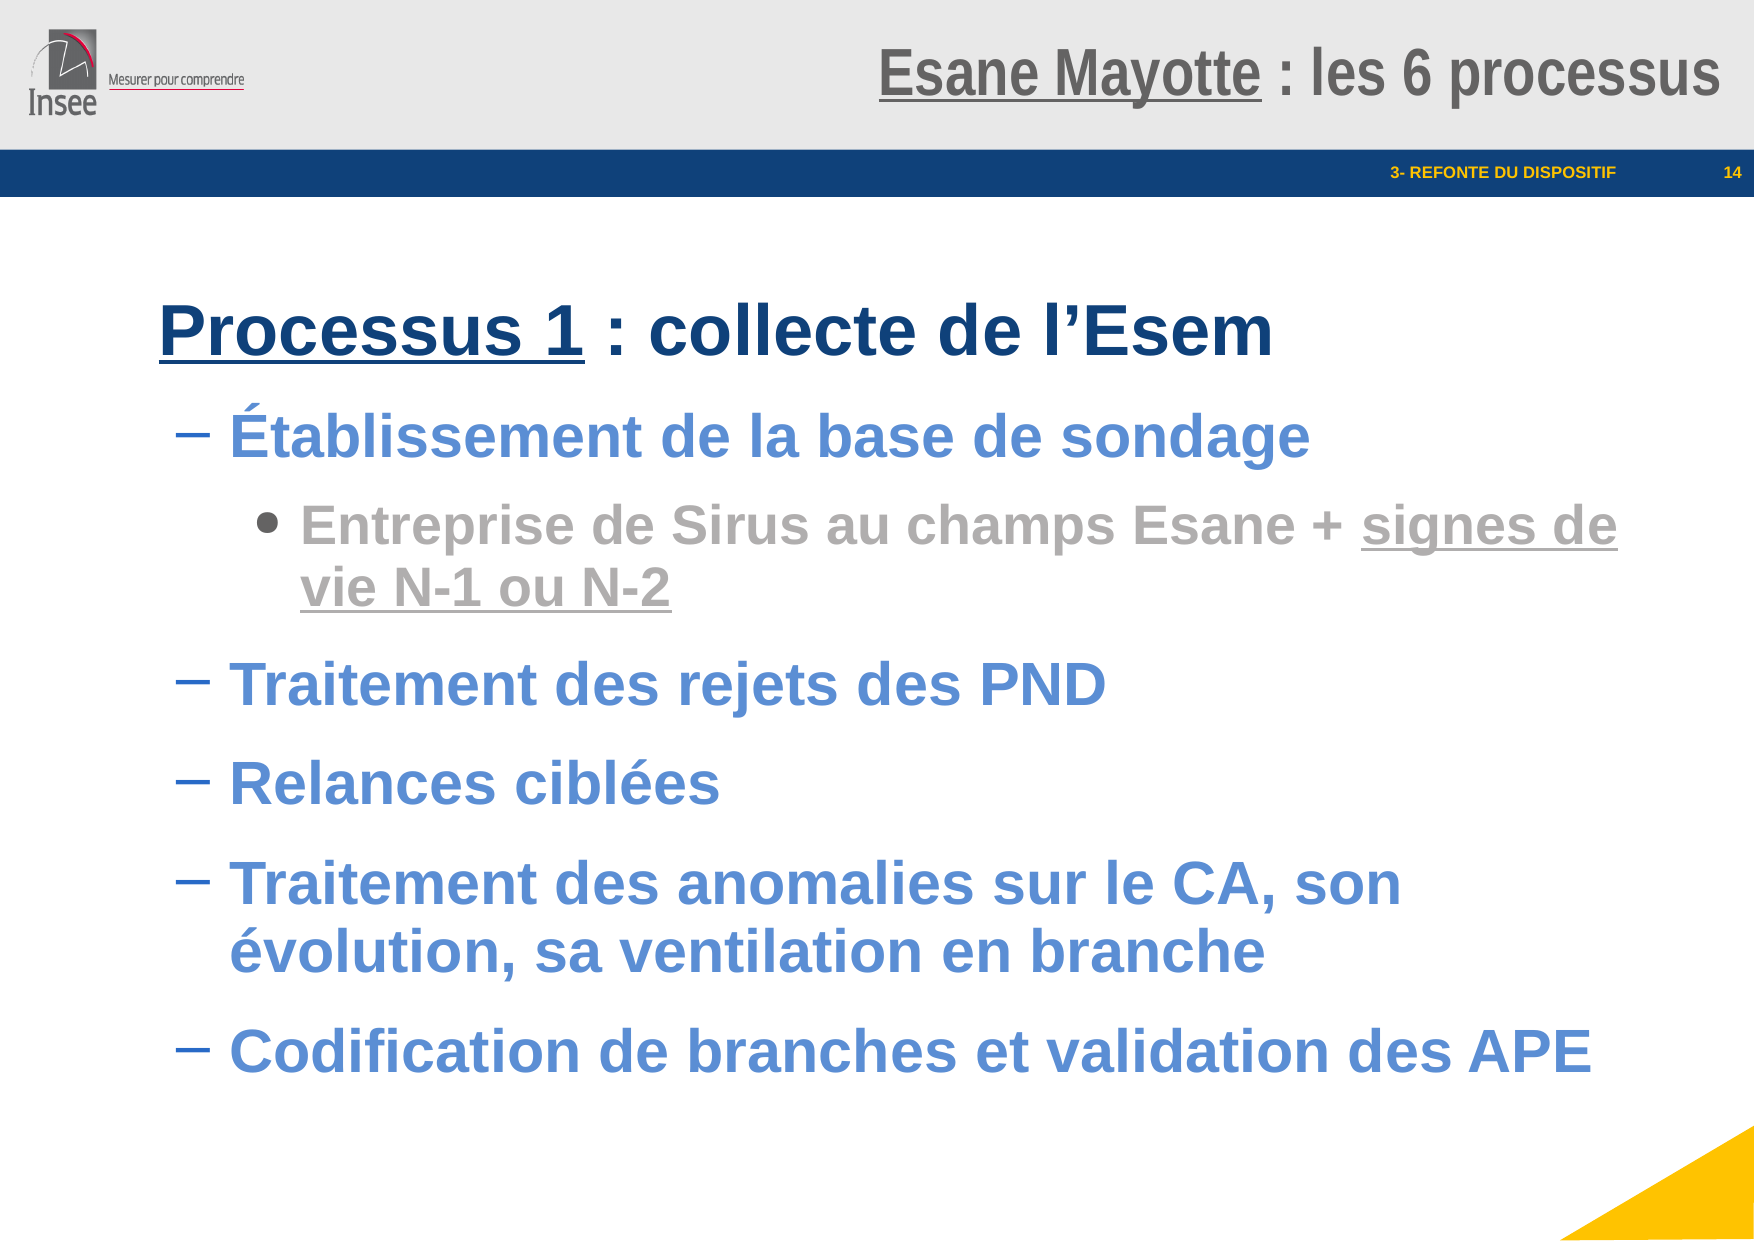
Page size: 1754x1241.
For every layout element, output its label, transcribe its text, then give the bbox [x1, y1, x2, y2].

title Esane Mayotte : les 6 processus [281, 0, 1723, 142]
picture [25, 0, 244, 119]
list Processus 1 : collecte de l’Esem Établissement de la base de sondage Entreprise de Sirus au champs Esane + signes de vie N-1 ou N-2 Traitement des rejets des PND Relances ciblées Traitement des anomalies sur le CA, son évolution, sa ventilation en branche Codification de branches et validation des APE [87, 290, 1667, 1148]
